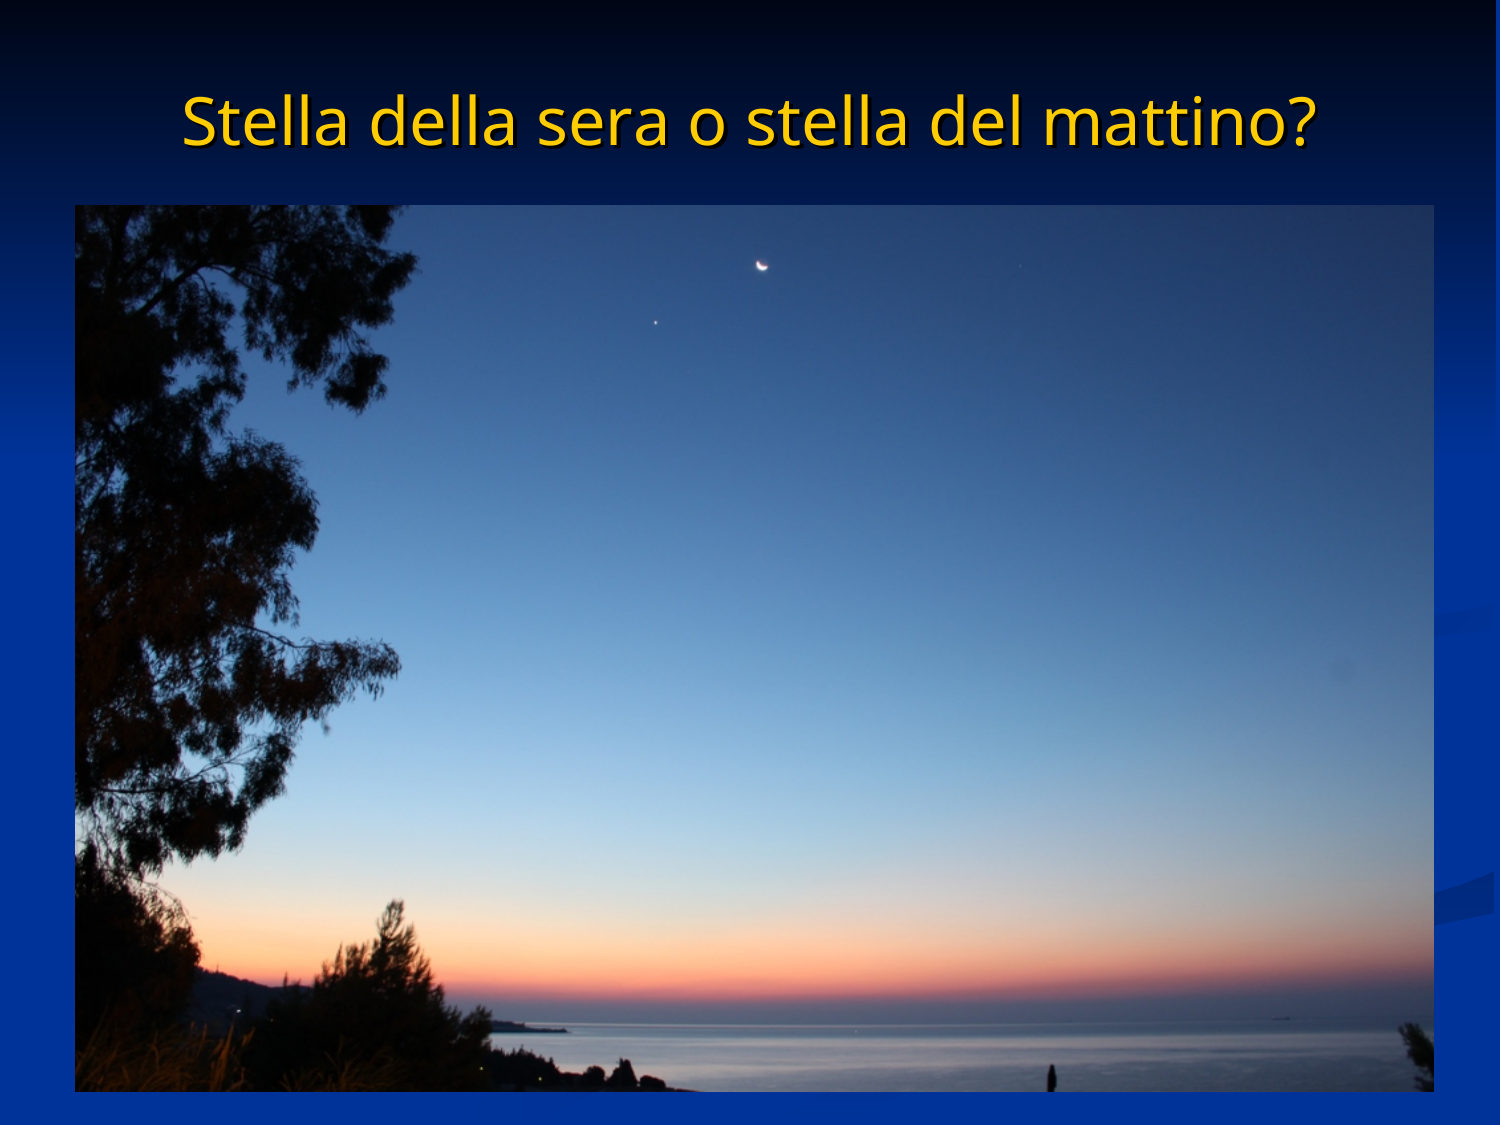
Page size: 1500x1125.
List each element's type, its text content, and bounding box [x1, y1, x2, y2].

text_box Stella della sera o stella del mattino? [35, 70, 1465, 178]
picture [75, 205, 1434, 1092]
